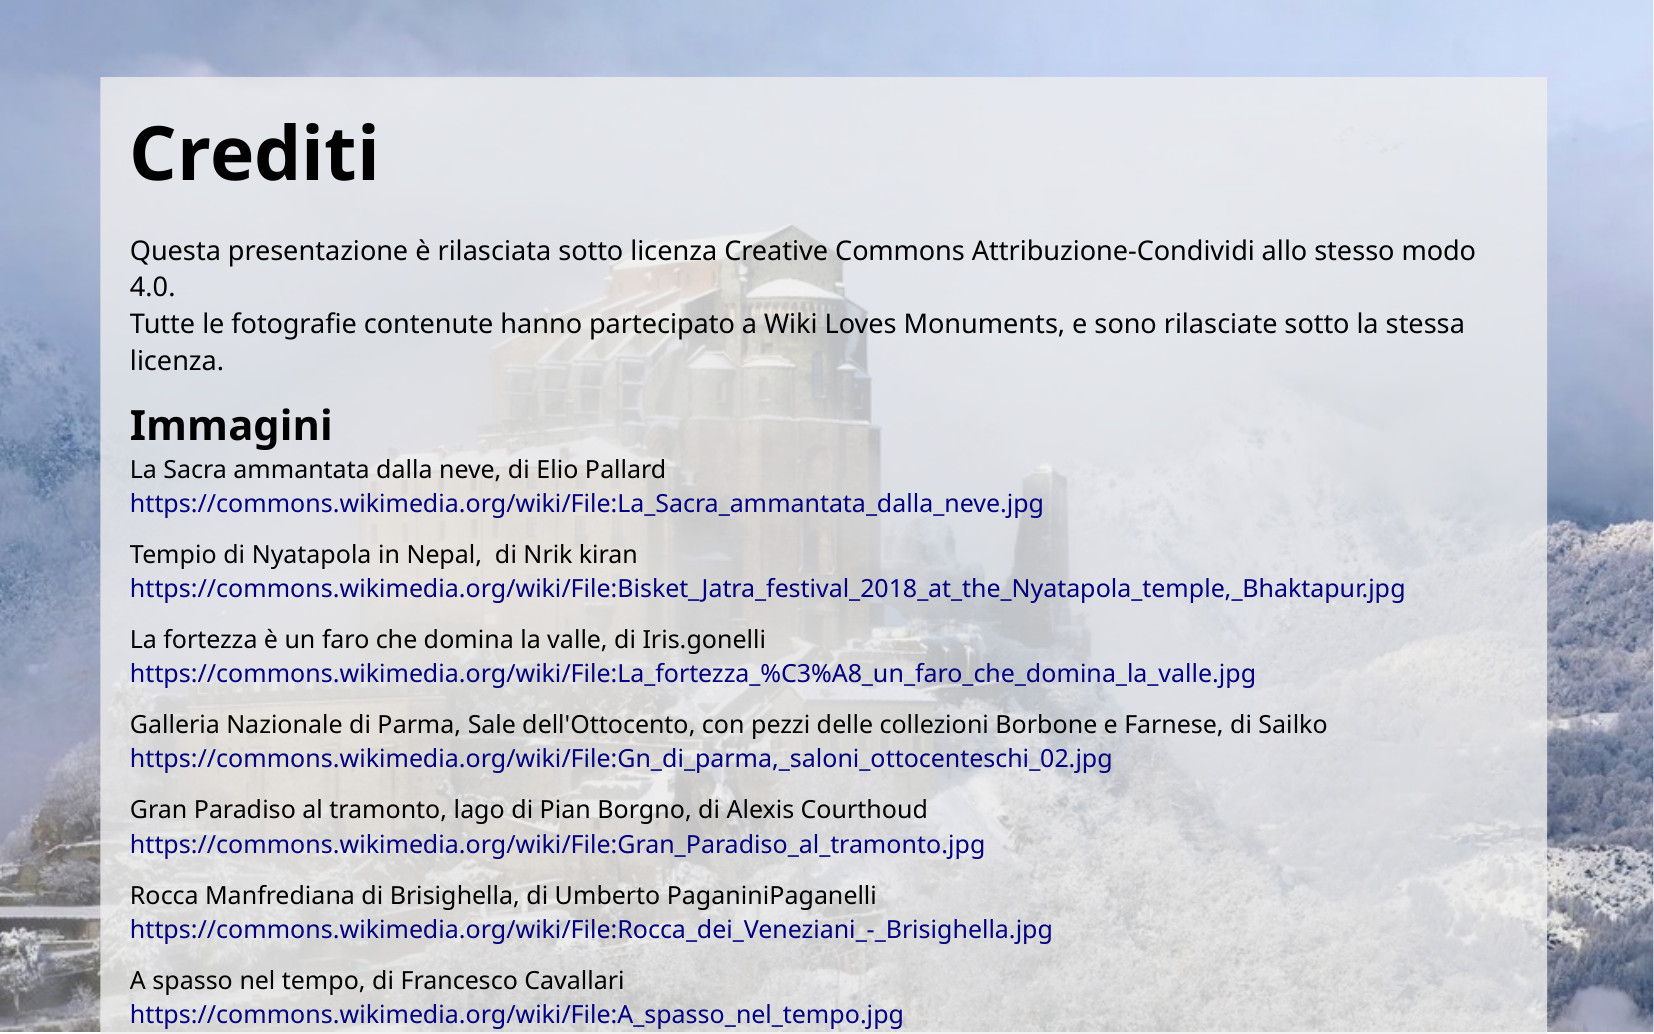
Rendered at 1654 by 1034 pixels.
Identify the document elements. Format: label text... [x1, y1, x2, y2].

picture [0, 0, 1654, 1032]
text_box Crediti Questa presentazione è rilasciata sotto licenza Creative Commons Attribuzione-Condividi allo stesso modo 4.0. Tutte le fotografie contenute hanno partecipato a Wiki Loves Monuments, e sono rilasciate sotto la stessa licenza. Immagini La Sacra ammantata dalla neve, di Elio Pallard https://commons.wikimedia.org/wiki/File:La_Sacra_ammantata_dalla_neve.jpg Tempio di Nyatapola in Nepal, di Nrik kiran https://commons.wikimedia.org/wiki/File:Bisket_Jatra_festival_2018_at_the_Nyatapola_temple,_Bhaktapur.jpg La fortezza è un faro che domina la valle, di Iris.gonelli https://commons.wikimedia.org/wiki/File:La_fortezza_%C3%A8_un_faro_che_domina_la_valle.jpg Galleria Nazionale di Parma, Sale dell'Ottocento, con pezzi delle collezioni Borbone e Farnese, di Sailko https://commons.wikimedia.org/wiki/File:Gn_di_parma,_saloni_ottocenteschi_02.jpg Gran Paradiso al tramonto, lago di Pian Borgno, di Alexis Courthoud https://commons.wikimedia.org/wiki/File:Gran_Paradiso_al_tramonto.jpg Rocca Manfrediana di Brisighella, di Umberto PaganiniPaganelli https://commons.wikimedia.org/wiki/File:Rocca_dei_Veneziani_-_Brisighella.jpg A spasso nel tempo, di Francesco Cavallari https://commons.wikimedia.org/wiki/File:A_spasso_nel_tempo.jpg Sala Almeyda - Archivio Storico Comunale - Palermo (PA) - Sicilia, di EnricoRubicondo https://commons.wikimedia.org/wiki/File:Sala_Almeyda_1.tif Particolare del teatro Carlo Felice, di IlNat https://commons.wikimedia.org/wiki/File:Occhio.jpg Manifestazione di beneficenza - Piazza Maggiore - Bologna (BO), di Ugeorge https://commons.wikimedia.org/wiki/File:Piazza_Maggiore_durante_una_manifestazione_di_beneficienza.jpg [100, 77, 1548, 1034]
